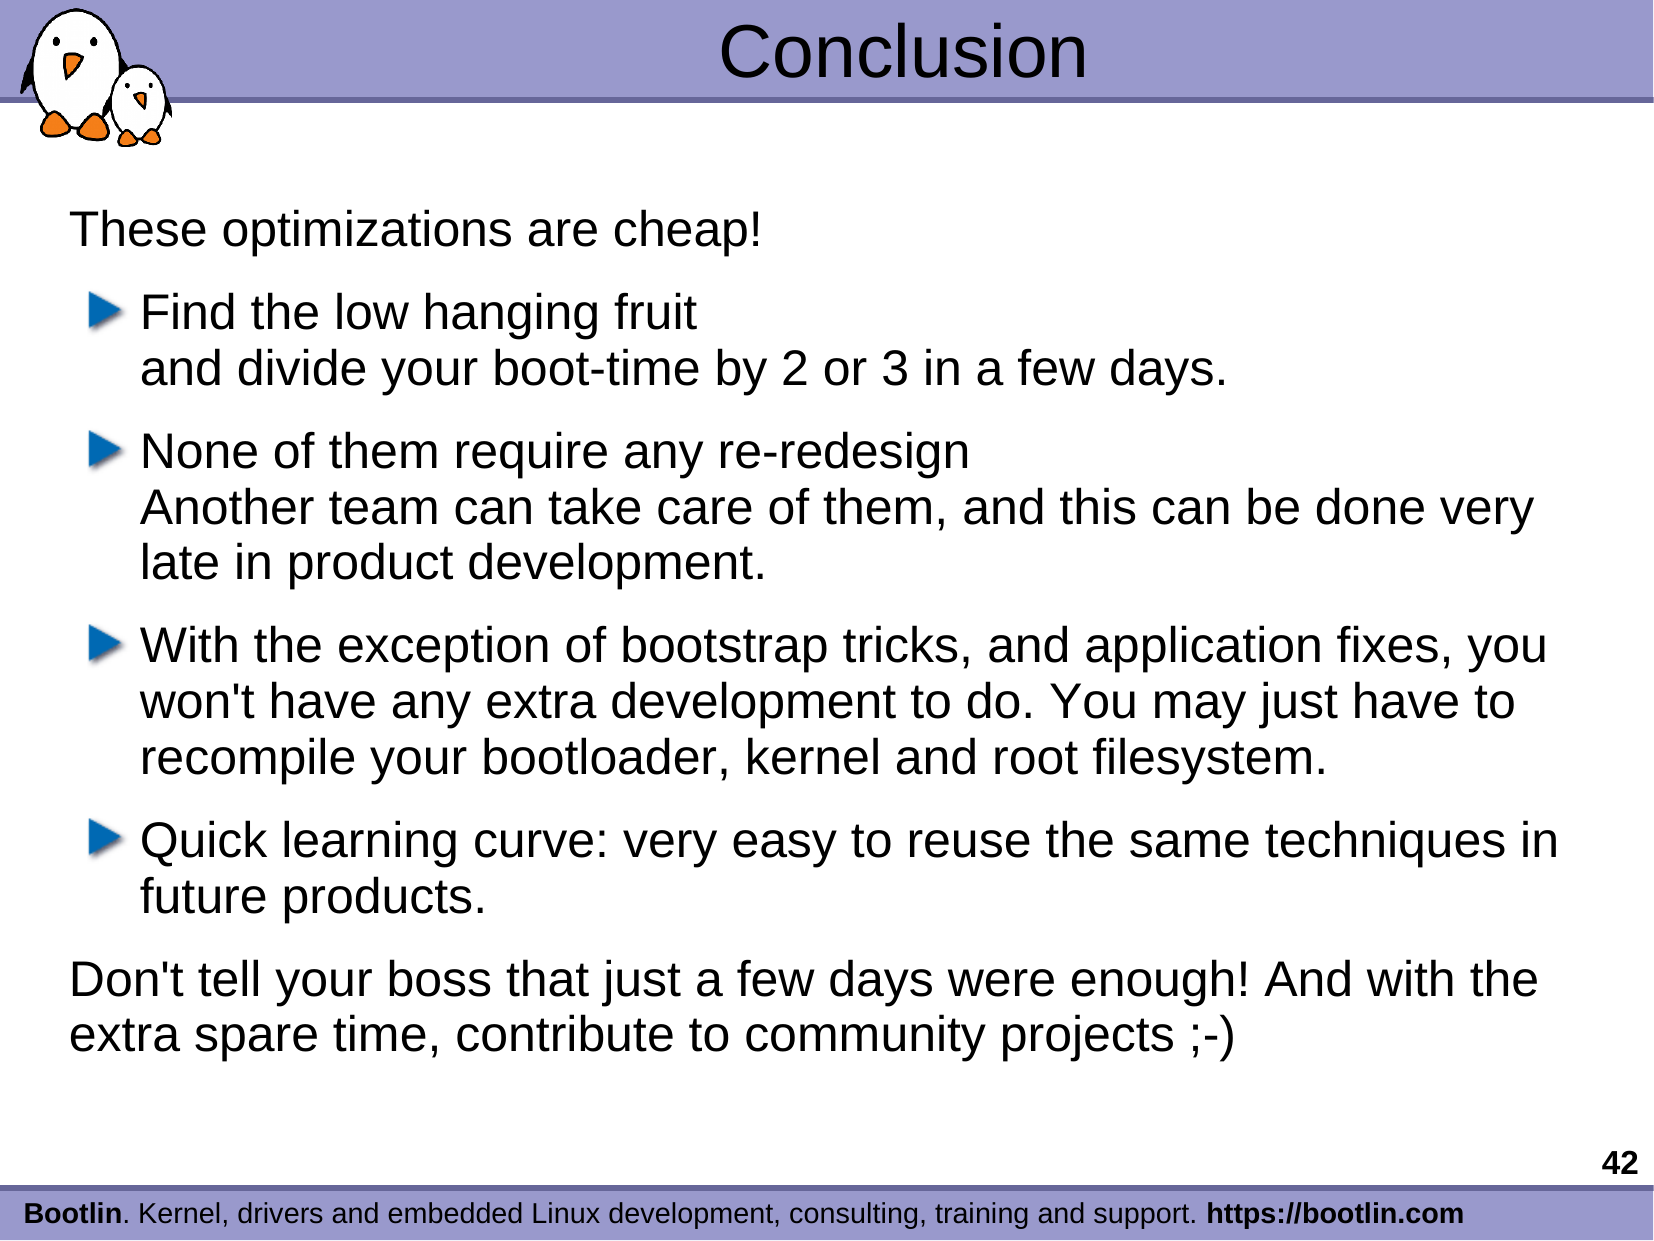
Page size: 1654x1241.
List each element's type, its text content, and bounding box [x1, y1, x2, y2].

title Conclusion [178, 5, 1631, 97]
list These optimizations are cheap! Find the low hanging fruit and divide your boot-time by 2 or 3 in a few days. None of them require any re-redesign Another team can take care of them, and this can be done very late in product development. With the exception of bootstrap tricks, and application fixes, you won't have any extra development to do. You may just have to recompile your bootloader, kernel and root filesystem. Quick learning curve: very easy to reuse the same techniques in future products. Don't tell your boss that just a few days were enough! And with the extra spare time, contribute to community projects ;-) [68, 201, 1592, 1144]
picture [20, 8, 172, 147]
